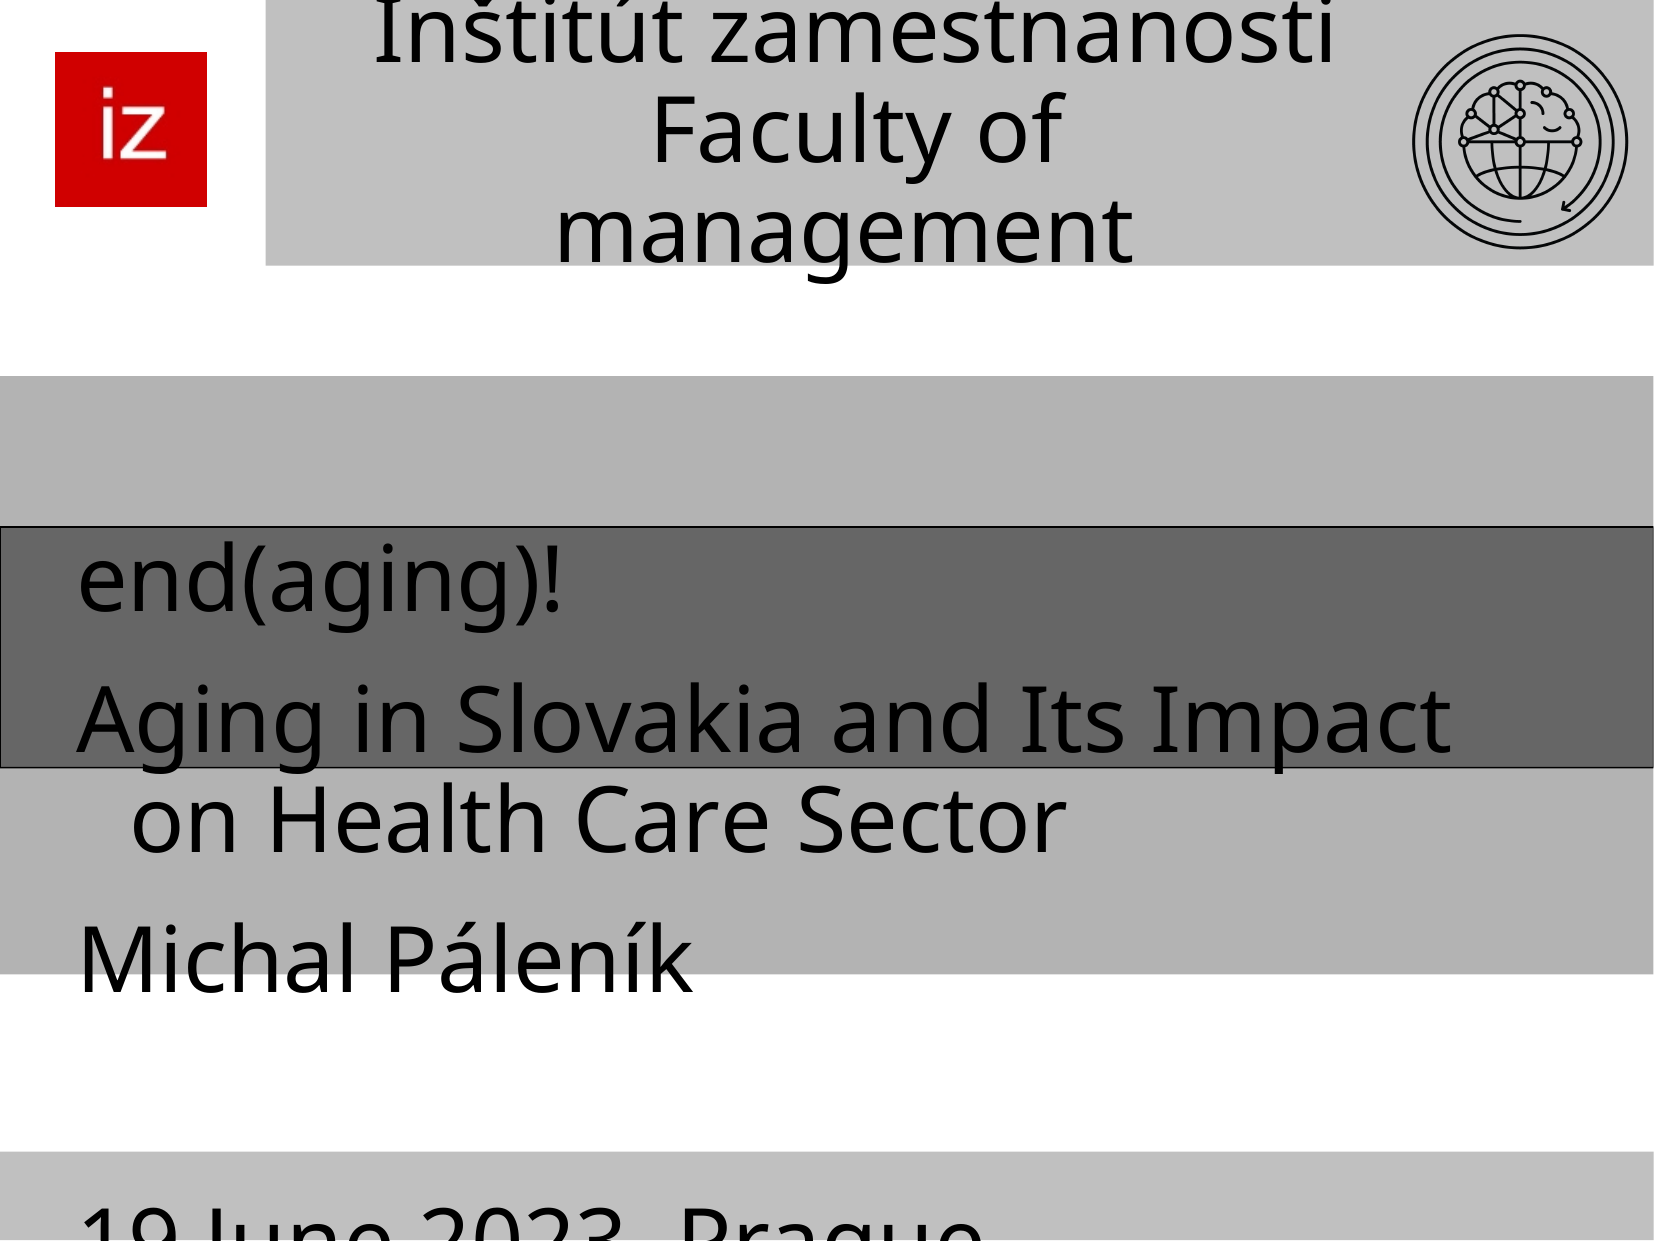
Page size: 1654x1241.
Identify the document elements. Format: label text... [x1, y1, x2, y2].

text_box [0, 376, 1654, 975]
title Inštitút zamestnanosti Faculty of management [354, 29, 1359, 236]
list end(aging)! Aging in Slovakia and Its Impact on Health Care Sector Michal Páleník 19 June 2023, Prague www.iz.sk [59, 531, 1506, 1241]
picture [55, 52, 207, 207]
picture [1352, 0, 1654, 309]
